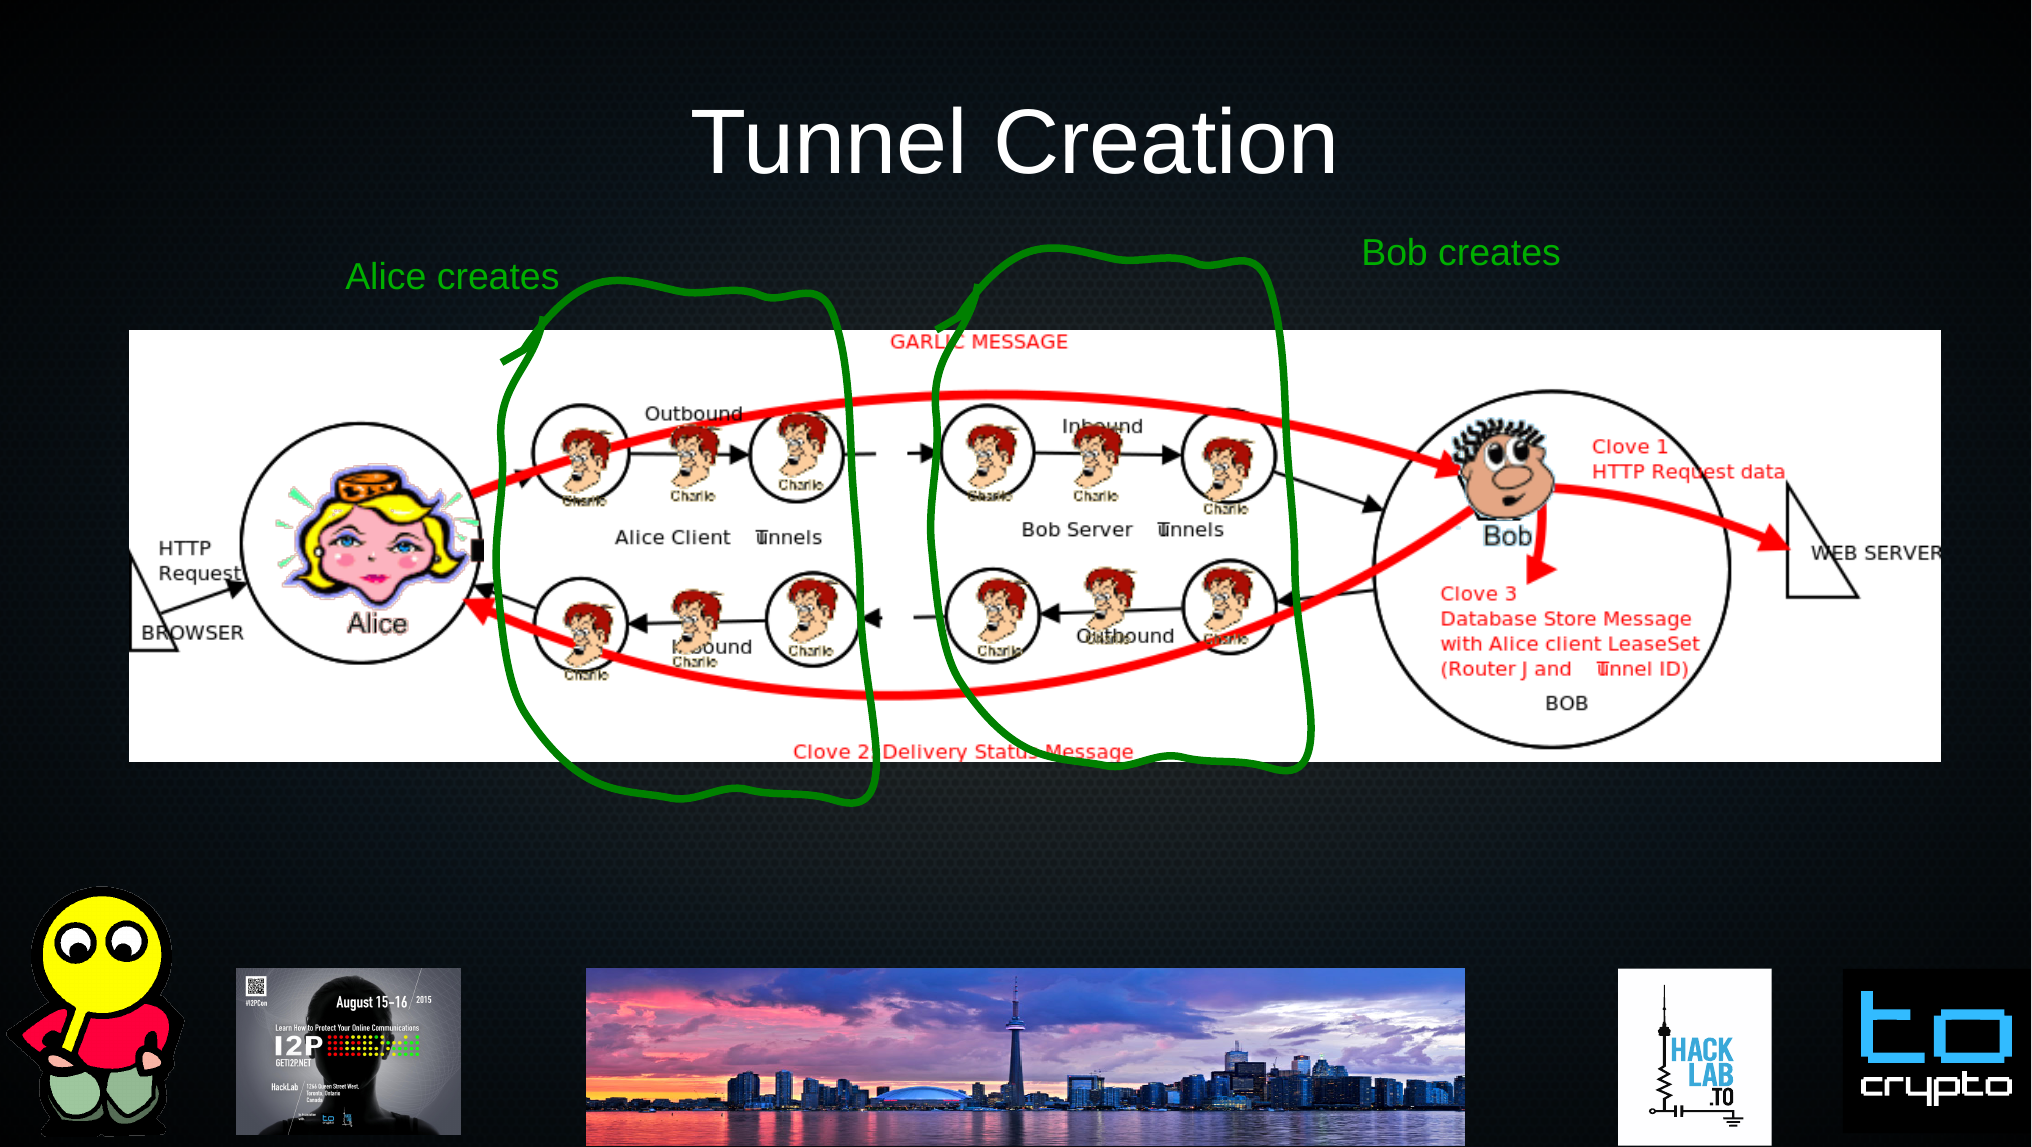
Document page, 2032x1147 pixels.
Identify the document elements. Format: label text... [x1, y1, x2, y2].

picture [0, 0, 2032, 1147]
text_box Alice creates [330, 248, 591, 402]
text_box Bob creates [1346, 224, 1607, 378]
title Tunnel Creation [101, 45, 1930, 237]
